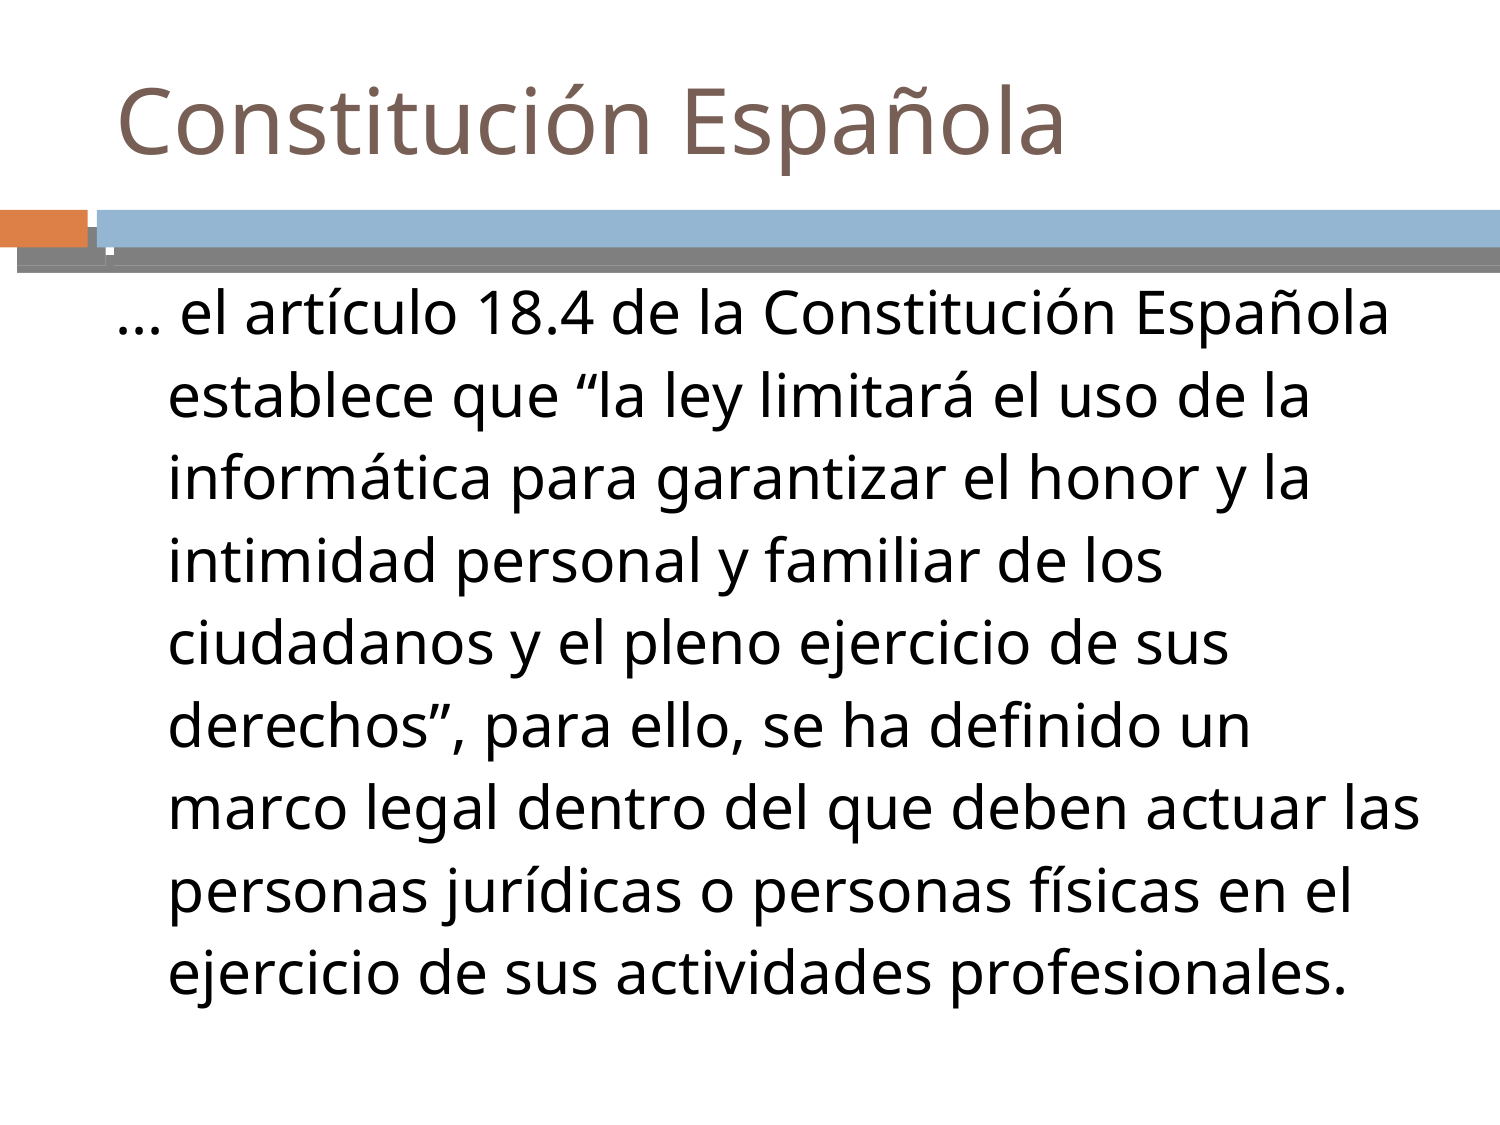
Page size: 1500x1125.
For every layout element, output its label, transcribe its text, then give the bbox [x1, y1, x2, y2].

title Constitución Española [100, 37, 1438, 201]
list ... el artículo 18.4 de la Constitución Española establece que “la ley limitará el uso de la informática para garantizar el honor y la intimidad personal y familiar de los ciudadanos y el pleno ejercicio de sus derechos”, para ello, se ha definido un marco legal dentro del que deben actuar las personas jurídicas o personas físicas en el ejercicio de sus actividades profesionales. [100, 262, 1438, 1001]
